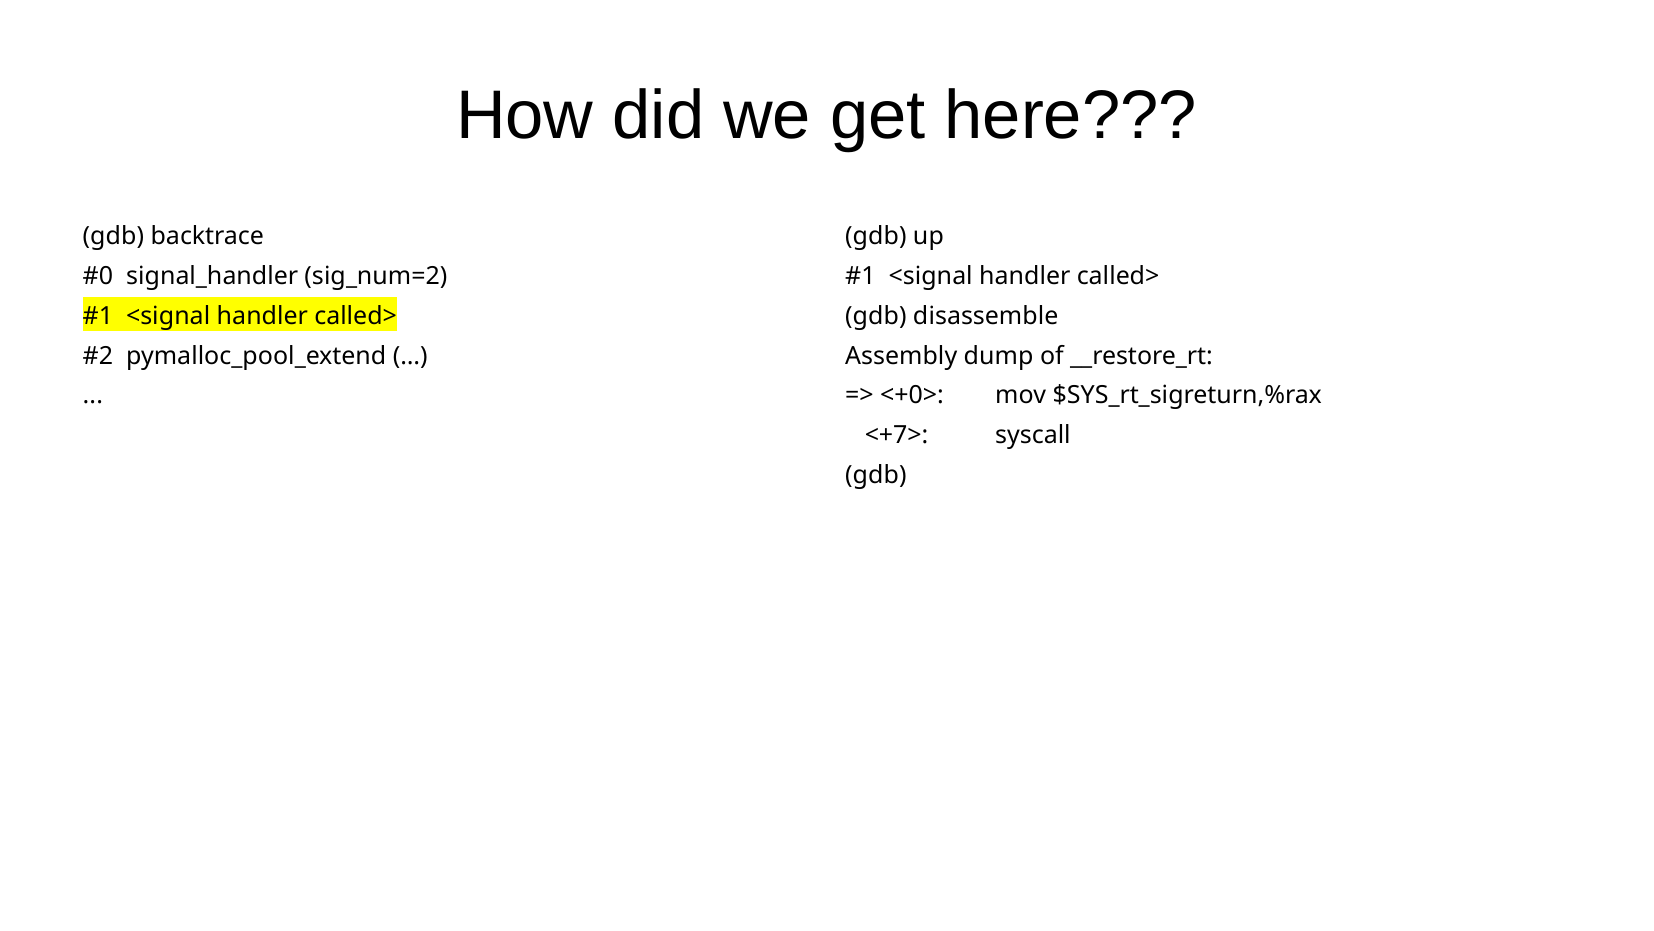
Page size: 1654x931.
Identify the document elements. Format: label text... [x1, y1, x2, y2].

list (gdb) backtrace #0 signal_handler (sig_num=2) #1 <signal handler called> #2 pymalloc_pool_extend (…) ... [82, 217, 809, 900]
list (gdb) up #1 <signal handler called> (gdb) disassemble Assembly dump of __restore_rt: => <+0>: mov $SYS_rt_sigreturn,%rax <+7>: syscall (gdb) [845, 217, 1654, 900]
title How did we get here??? [82, 37, 1571, 193]
